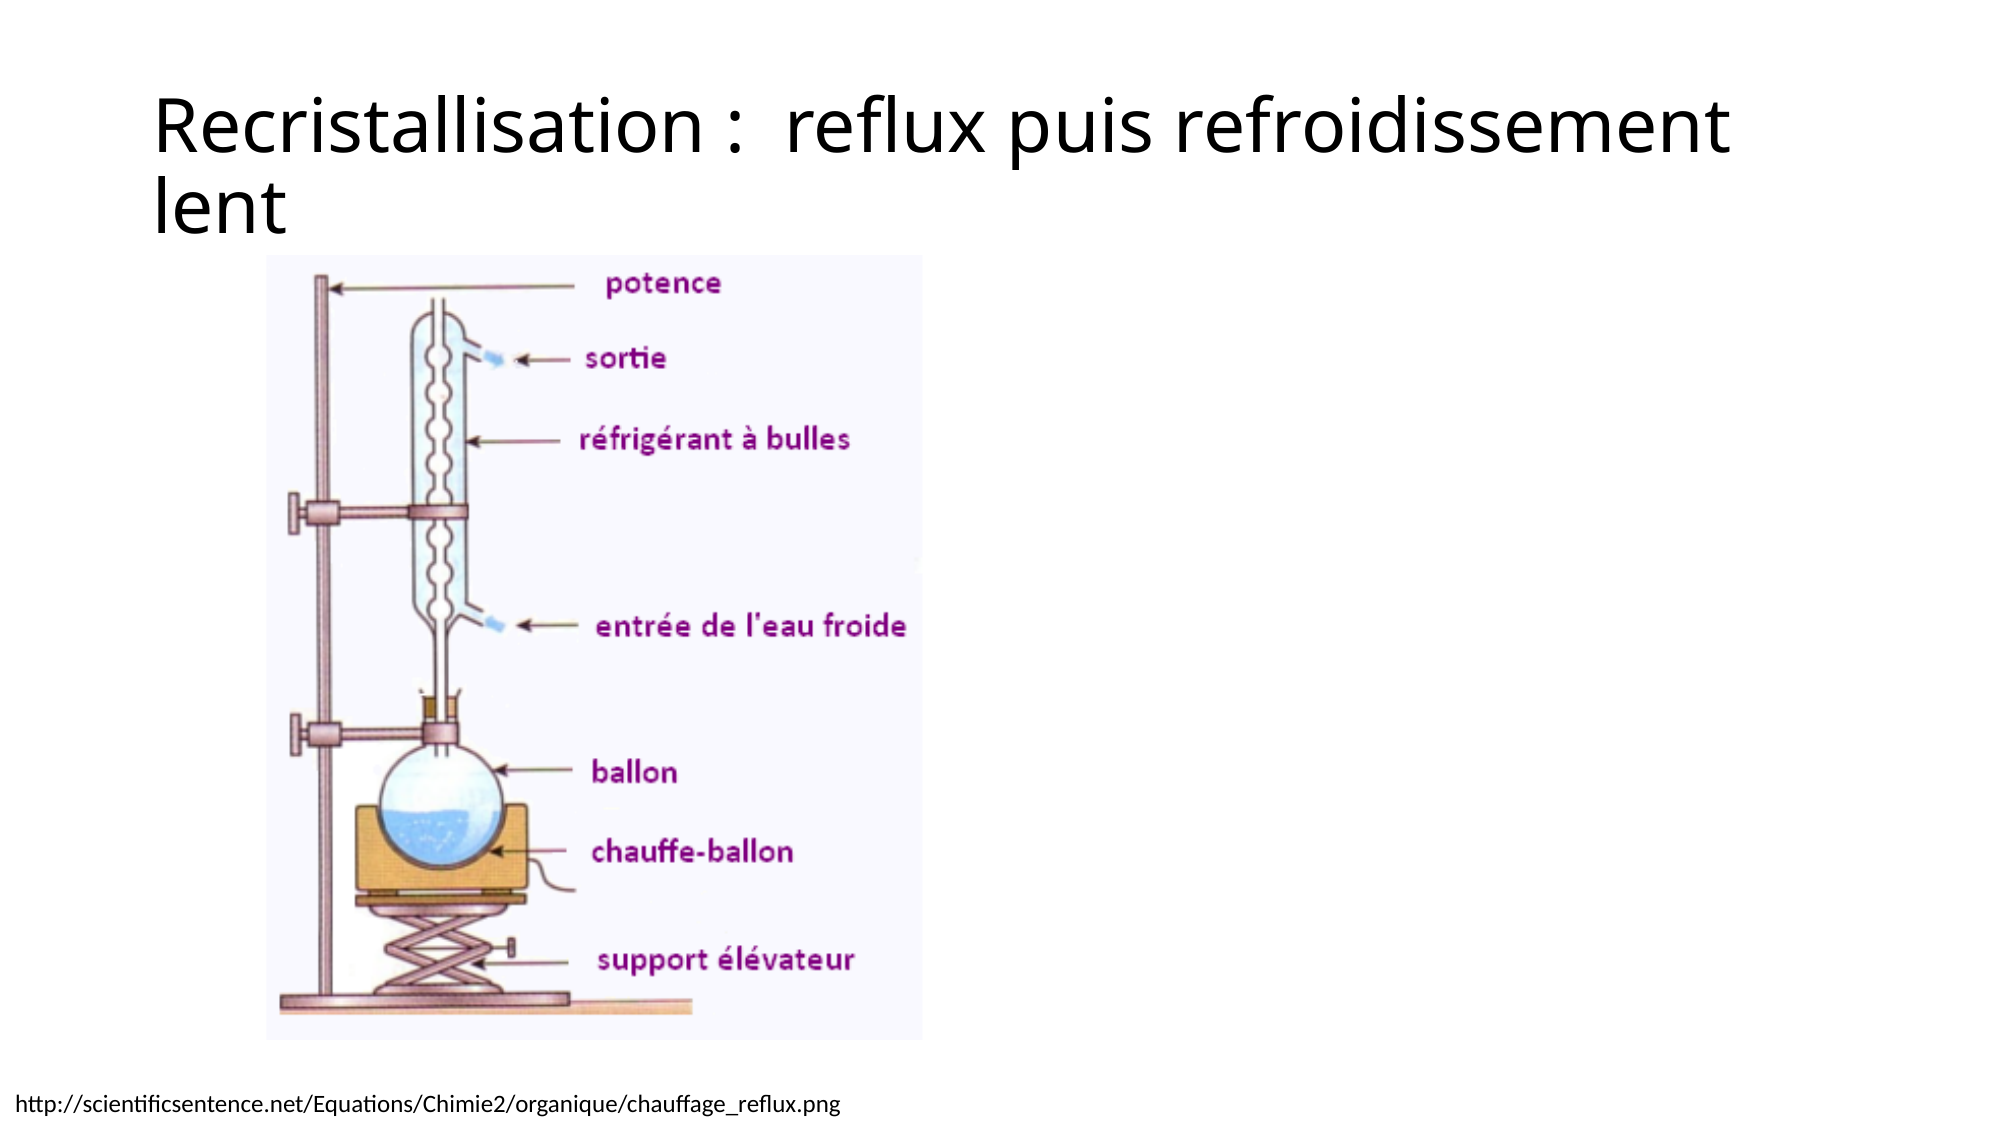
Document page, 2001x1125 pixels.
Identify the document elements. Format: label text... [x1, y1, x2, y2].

text_box http://scientificsentence.net/Equations/Chimie2/organique/chauffage_reflux.png [0, 1079, 1190, 1125]
picture [266, 255, 923, 1040]
title Recristallisation : reflux puis refroidissement lent [137, 59, 1863, 278]
